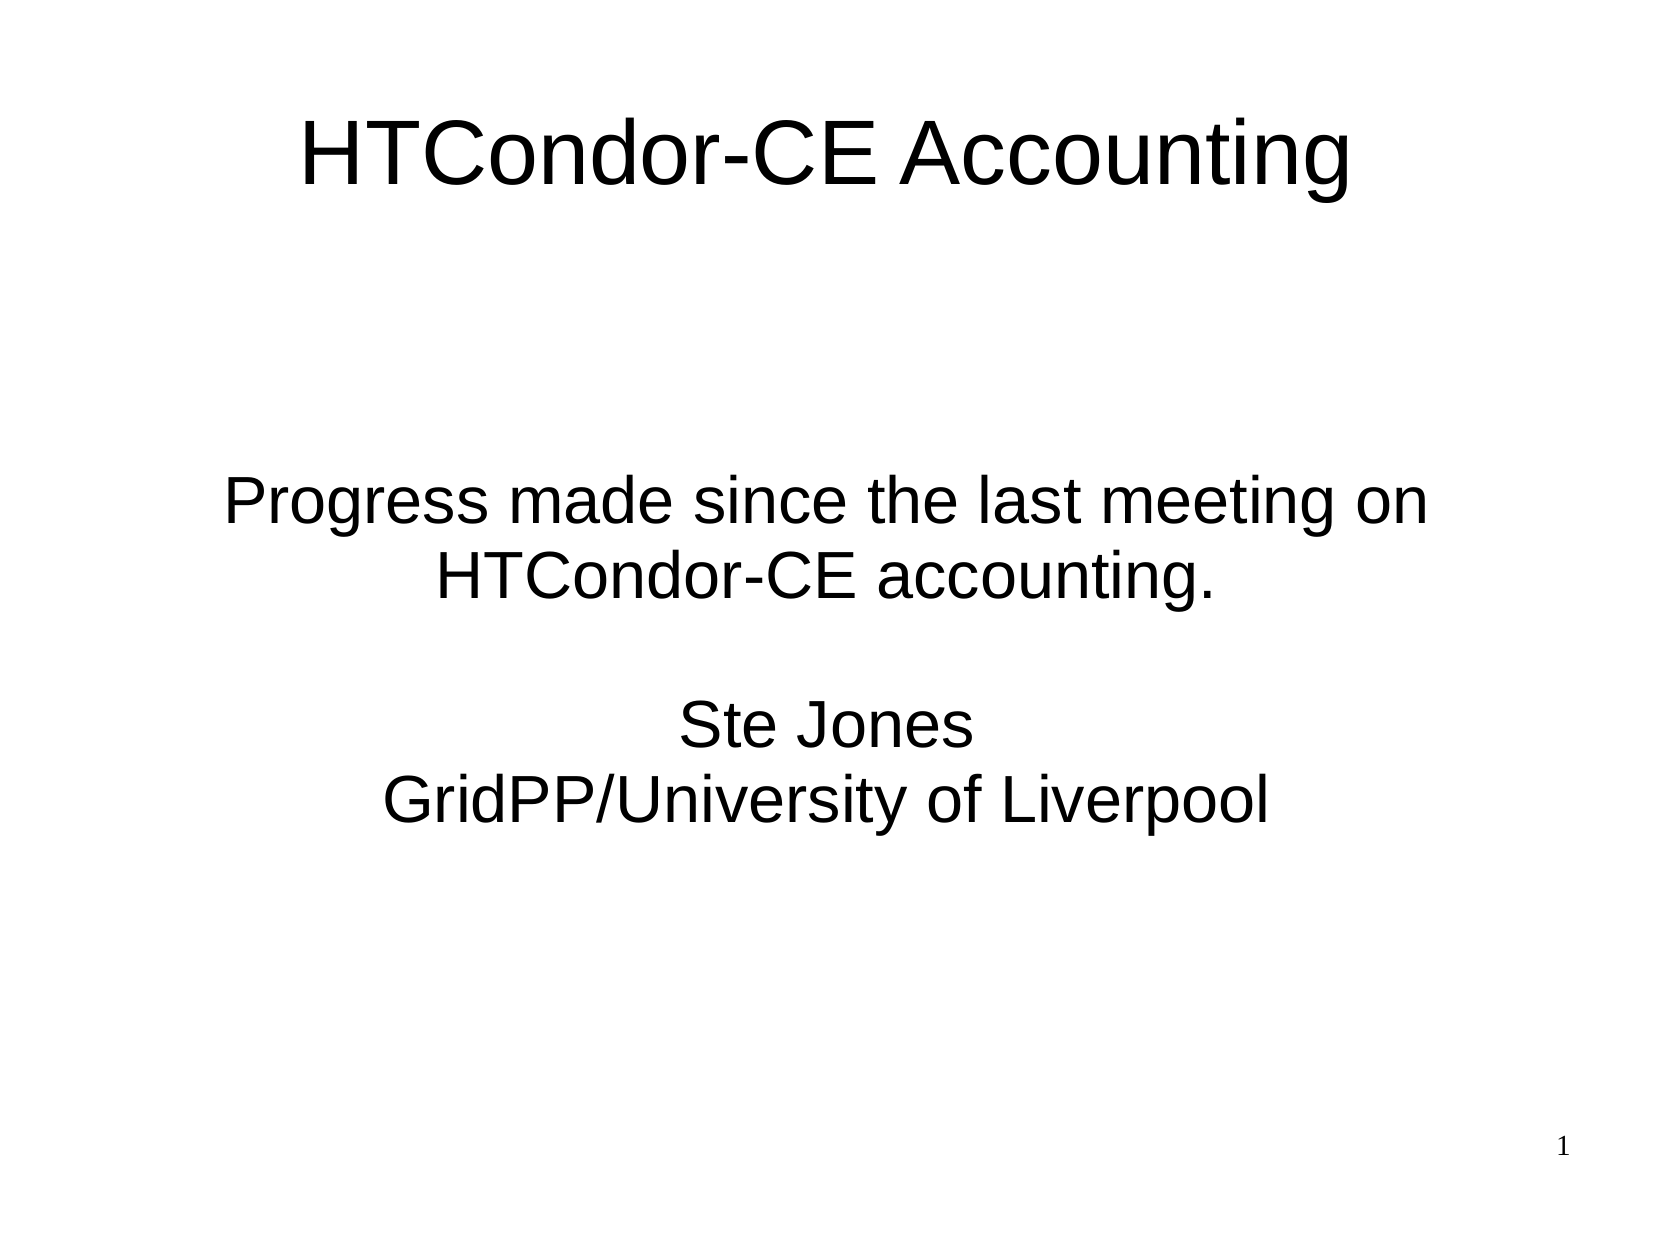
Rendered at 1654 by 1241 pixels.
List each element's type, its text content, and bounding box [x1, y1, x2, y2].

title HTCondor-CE Accounting [82, 49, 1571, 257]
subtitle Progress made since the last meeting on HTCondor-CE accounting. Ste Jones GridPP/University of Liverpool [82, 290, 1571, 1010]
